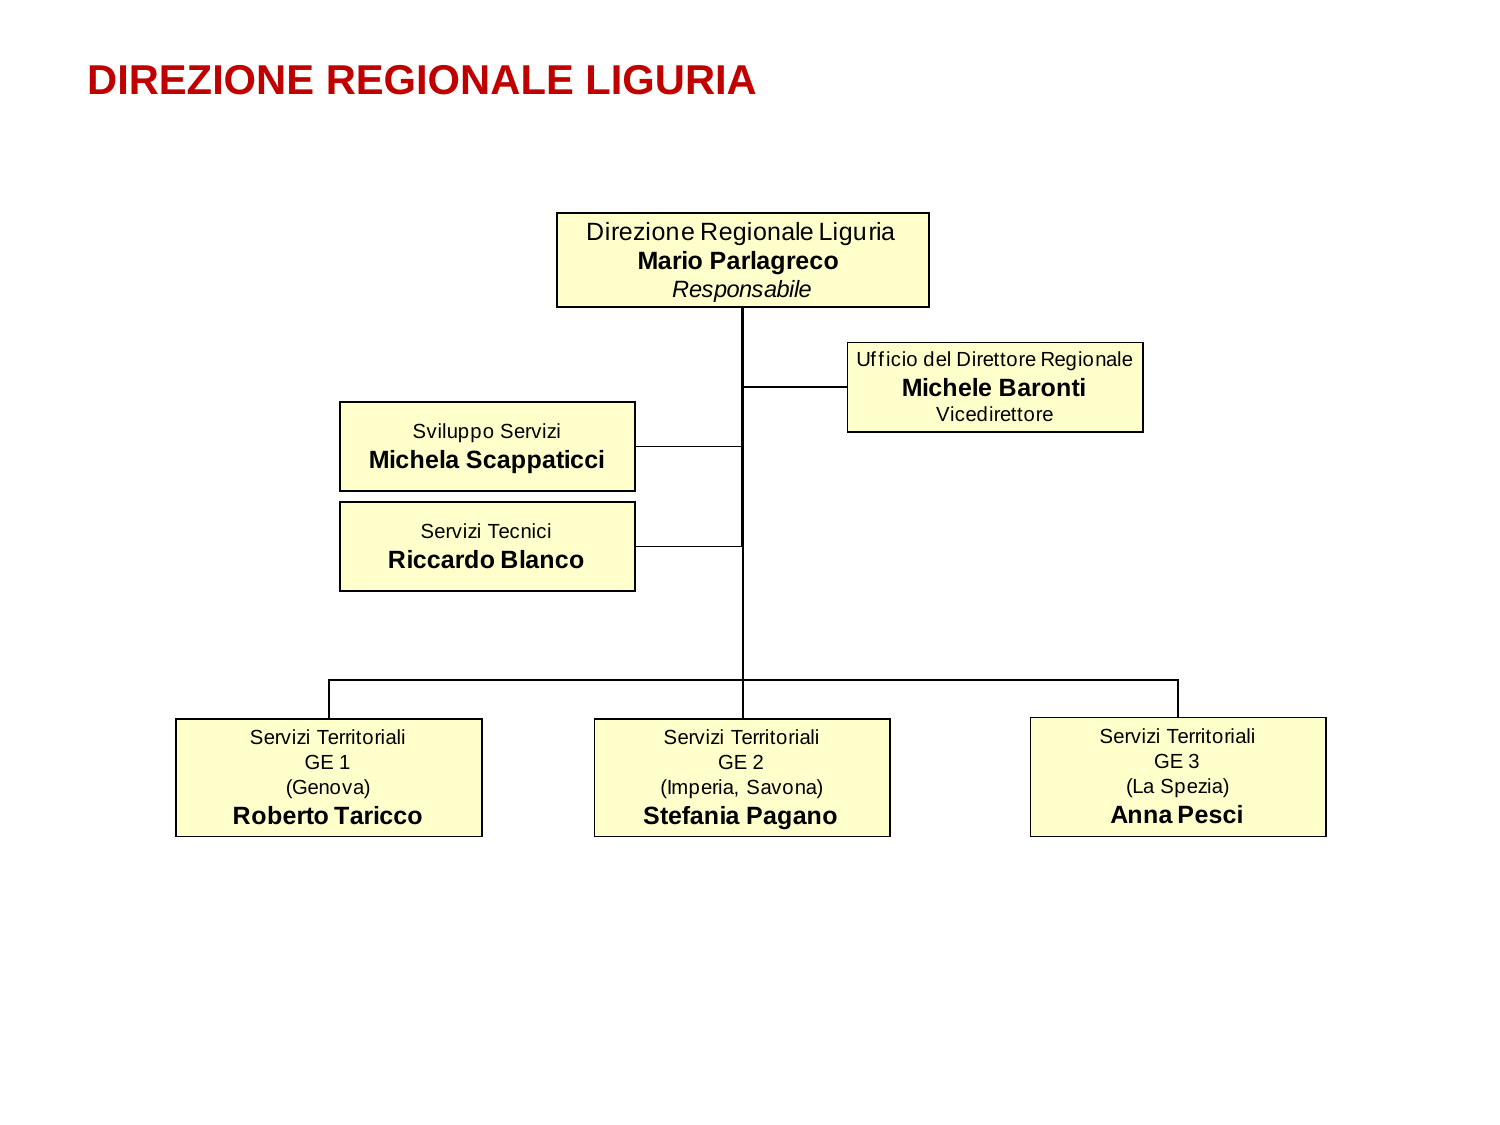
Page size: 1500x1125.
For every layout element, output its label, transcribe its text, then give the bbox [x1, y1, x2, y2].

picture [173, 207, 1327, 838]
text_box DIREZIONE REGIONALE LIGURIA [72, 45, 1462, 128]
